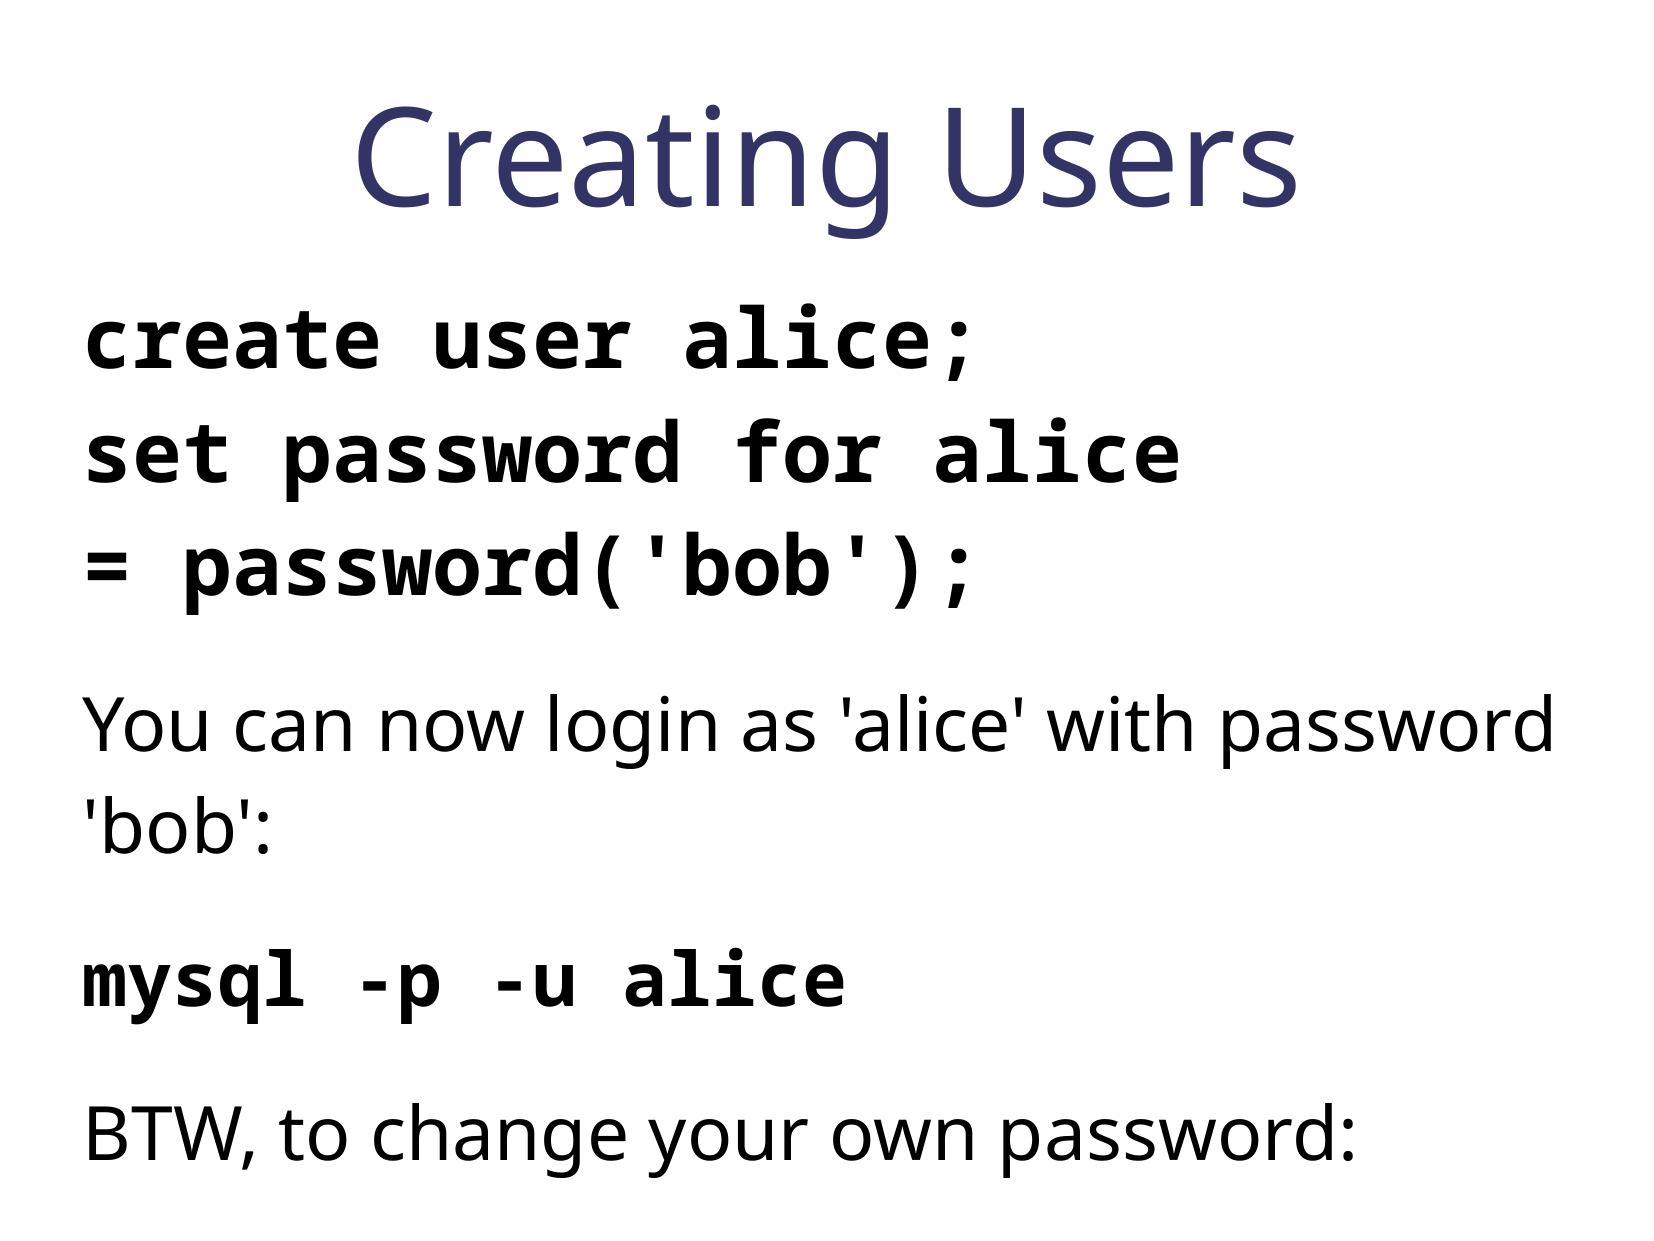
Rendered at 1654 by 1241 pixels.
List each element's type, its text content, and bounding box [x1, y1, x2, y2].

title Creating Users [82, 56, 1571, 250]
subtitle create user alice; set password for alice = password('bob'); You can now login as 'alice' with password 'bob': mysql -p -u alice BTW, to change your own password: set password = password('newpass'); [82, 279, 1654, 1241]
